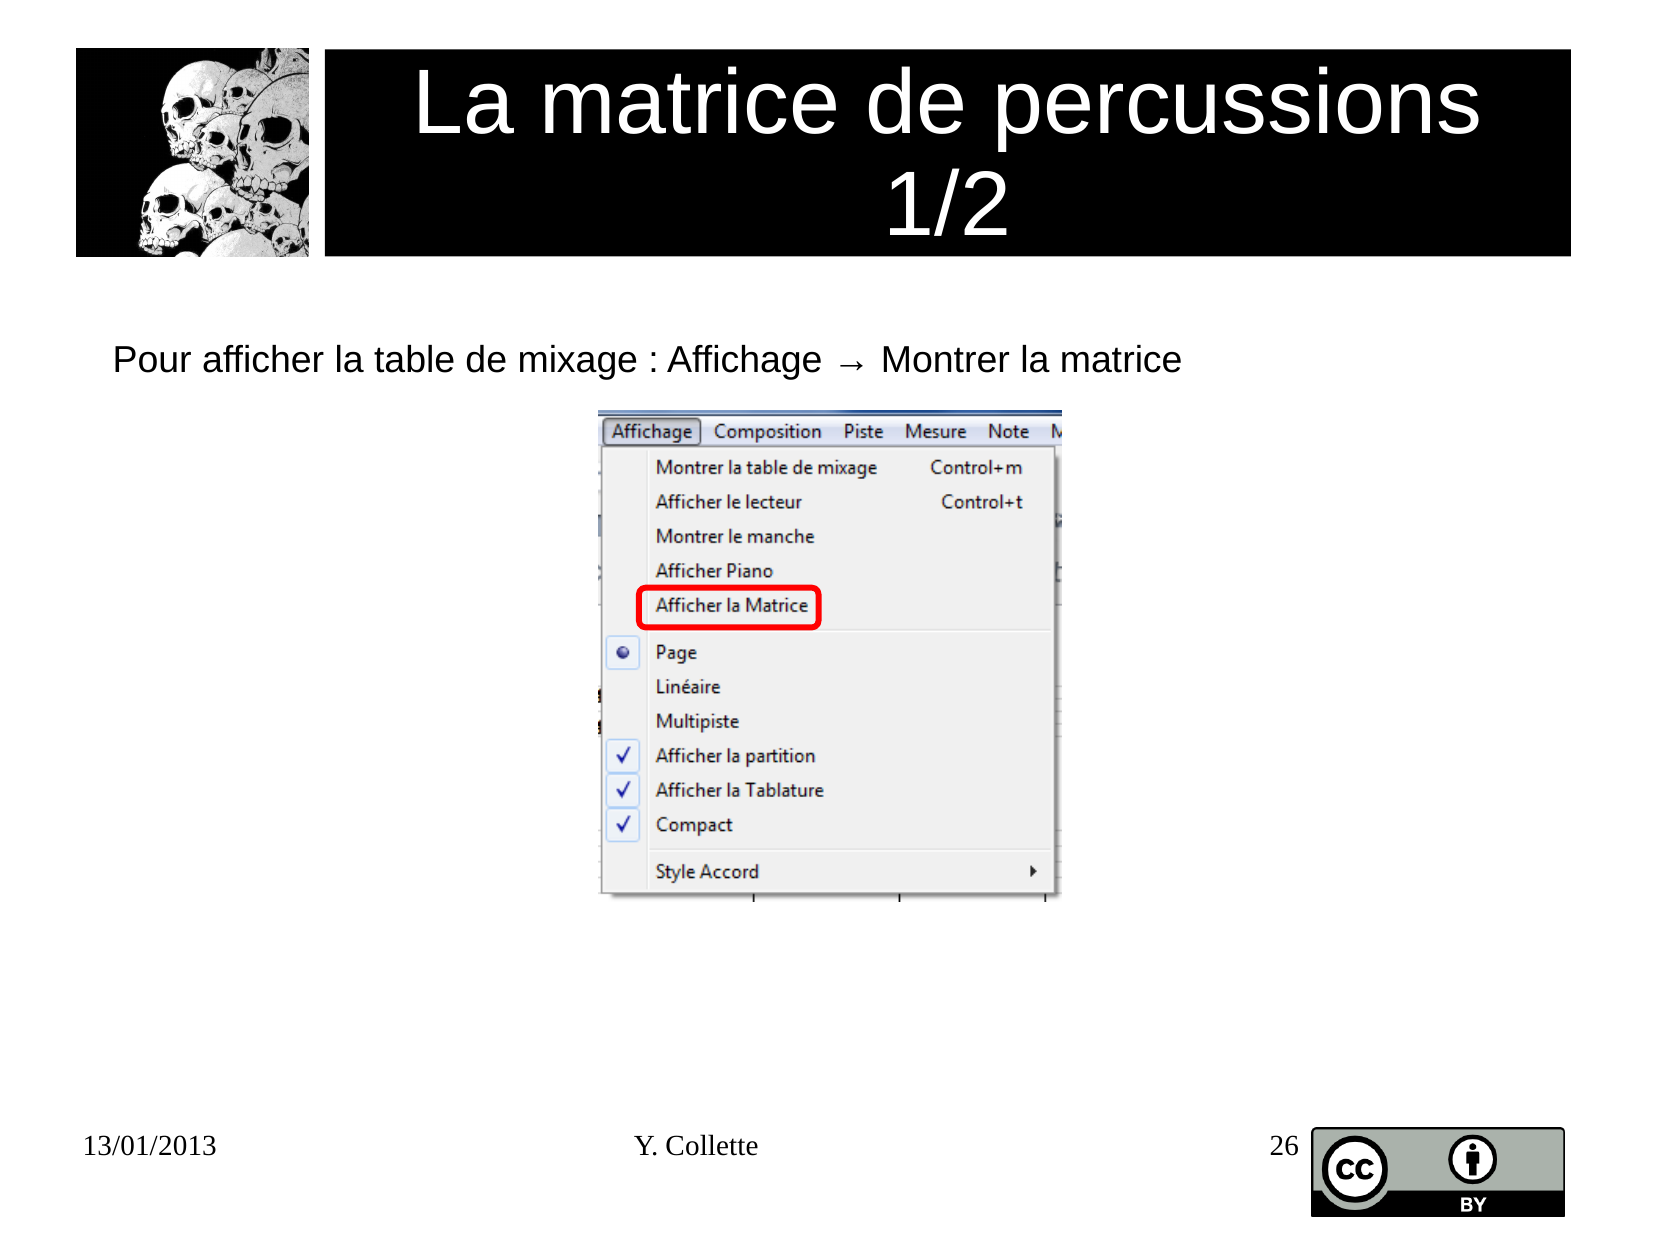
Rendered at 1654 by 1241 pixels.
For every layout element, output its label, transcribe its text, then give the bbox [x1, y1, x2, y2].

picture [76, 48, 309, 257]
text_box Pour afficher la table de mixage : Affichage → Montrer la matrice [97, 331, 1575, 388]
picture [598, 410, 1062, 902]
title La matrice de percussions 1/2 [324, 49, 1571, 257]
picture [1311, 1127, 1565, 1217]
